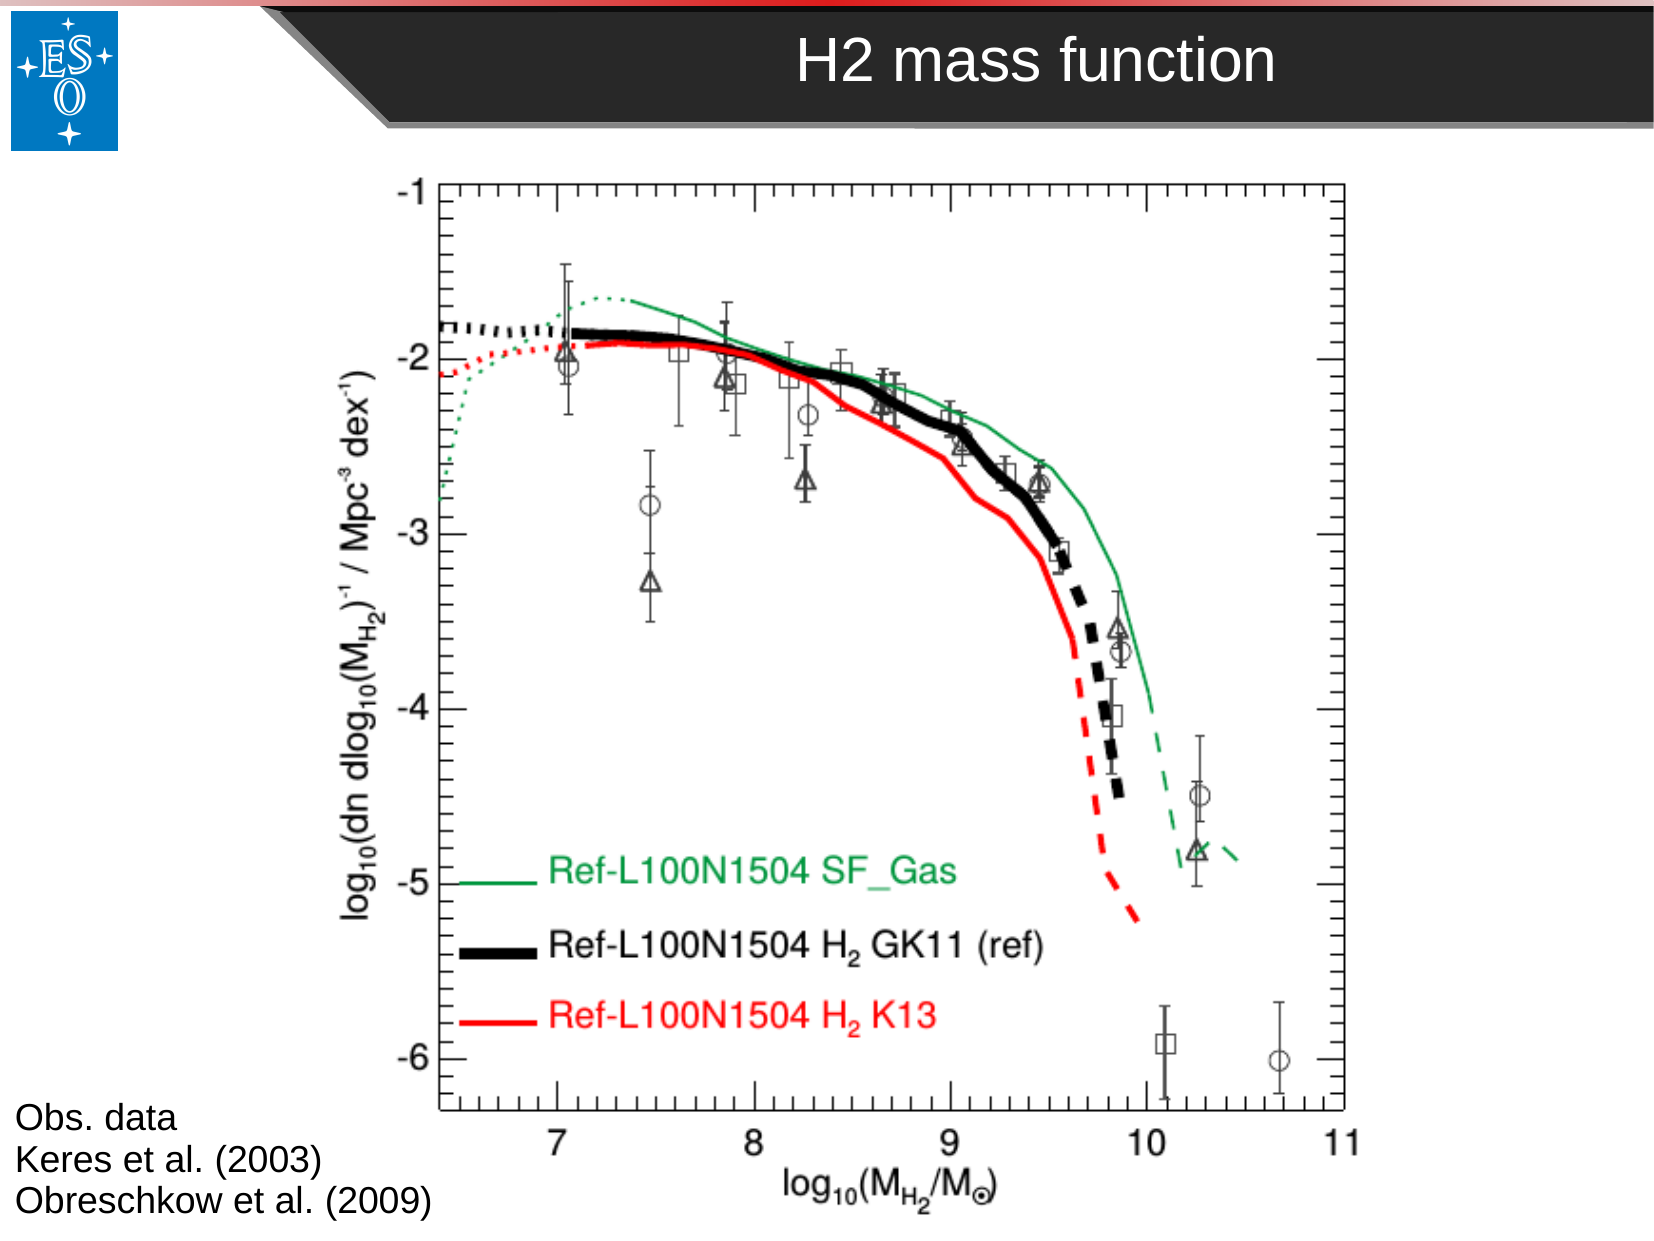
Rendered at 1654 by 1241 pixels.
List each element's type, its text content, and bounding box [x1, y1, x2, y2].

title H2 mass function [418, 17, 1654, 103]
picture [11, 11, 118, 151]
text_box Obs. data Keres et al. (2003) Obreschkow et al. (2009) [0, 1089, 488, 1234]
picture [298, 161, 1382, 1228]
